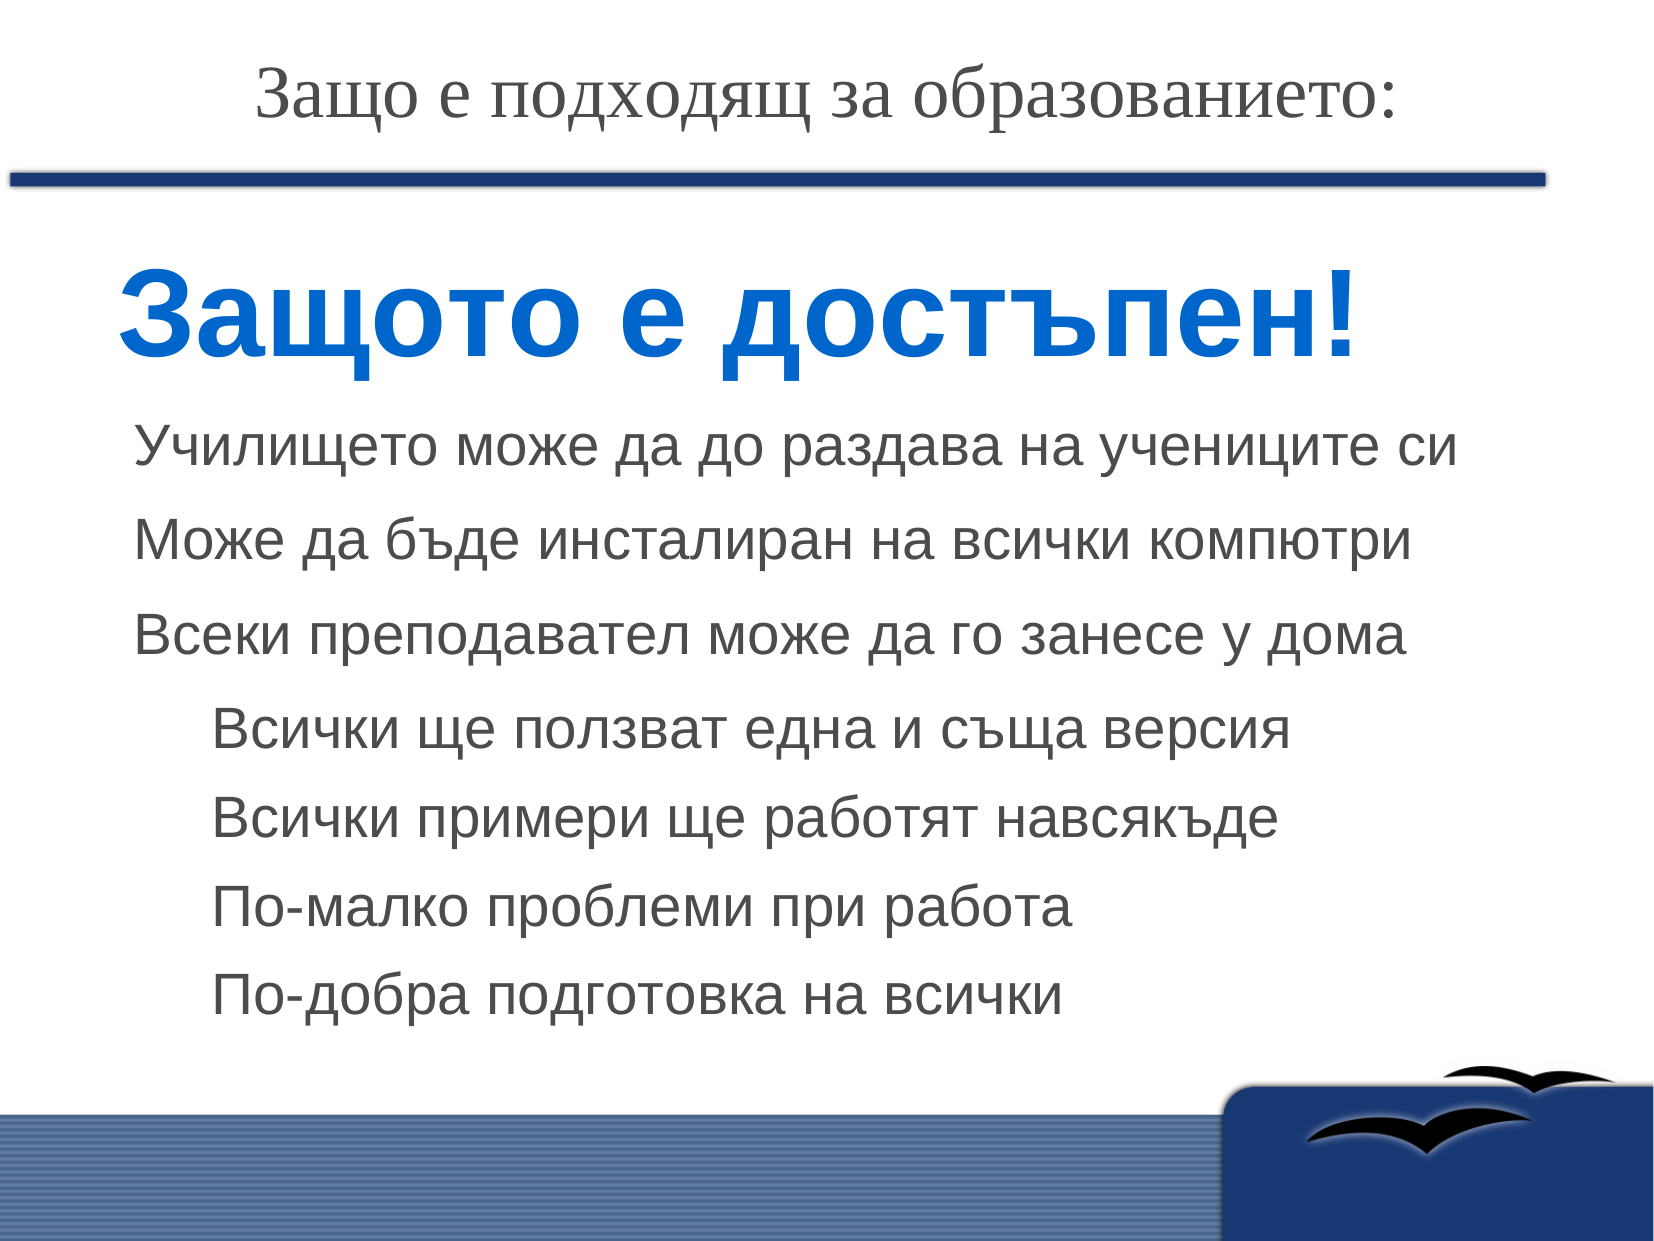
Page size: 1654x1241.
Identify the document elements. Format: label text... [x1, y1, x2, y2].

list Защото е достъпен! Училището може да до раздава на учениците си Може да бъде инсталиран на всички компютри Всеки преподавател може да го занесе у дома Всички ще ползват една и съща версия Всички примери ще работят навсякъде По-малко проблеми при работа По-добра подготовка на всички [117, 243, 1530, 1026]
title Защо е подходящ за образованието: [121, 20, 1534, 164]
picture [0, 0, 1654, 1241]
